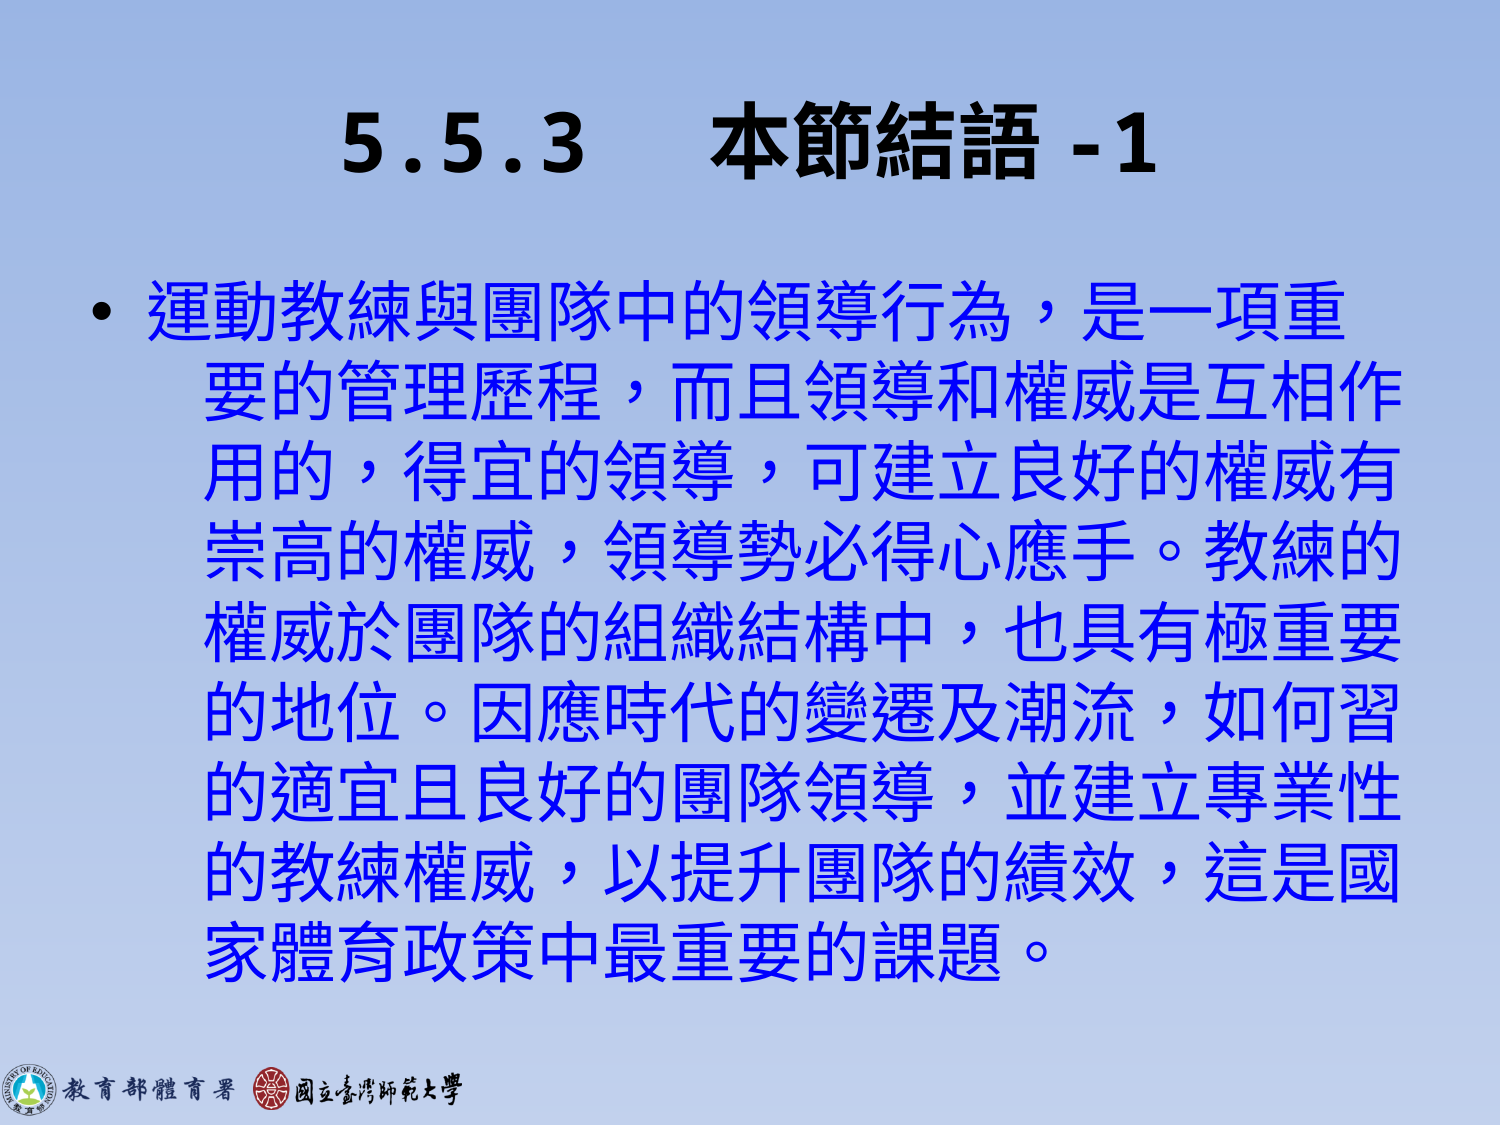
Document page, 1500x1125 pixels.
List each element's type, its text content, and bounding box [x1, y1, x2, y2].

title 5.5.3 本節結語-1 [75, 45, 1426, 233]
list 運動教練與團隊中的領導行為，是一項重要的管理歷程，而且領導和權威是互相作用的，得宜的領導，可建立良好的權威有崇高的權威，領導勢必得心應手。教練的權威於團隊的組織結構中，也具有極重要的地位。因應時代的變遷及潮流，如何習的適宜且良好的團隊領導，並建立專業性的教練權威，以提升團隊的績效，這是國家體育政策中最重要的課題。 [75, 262, 1426, 1005]
